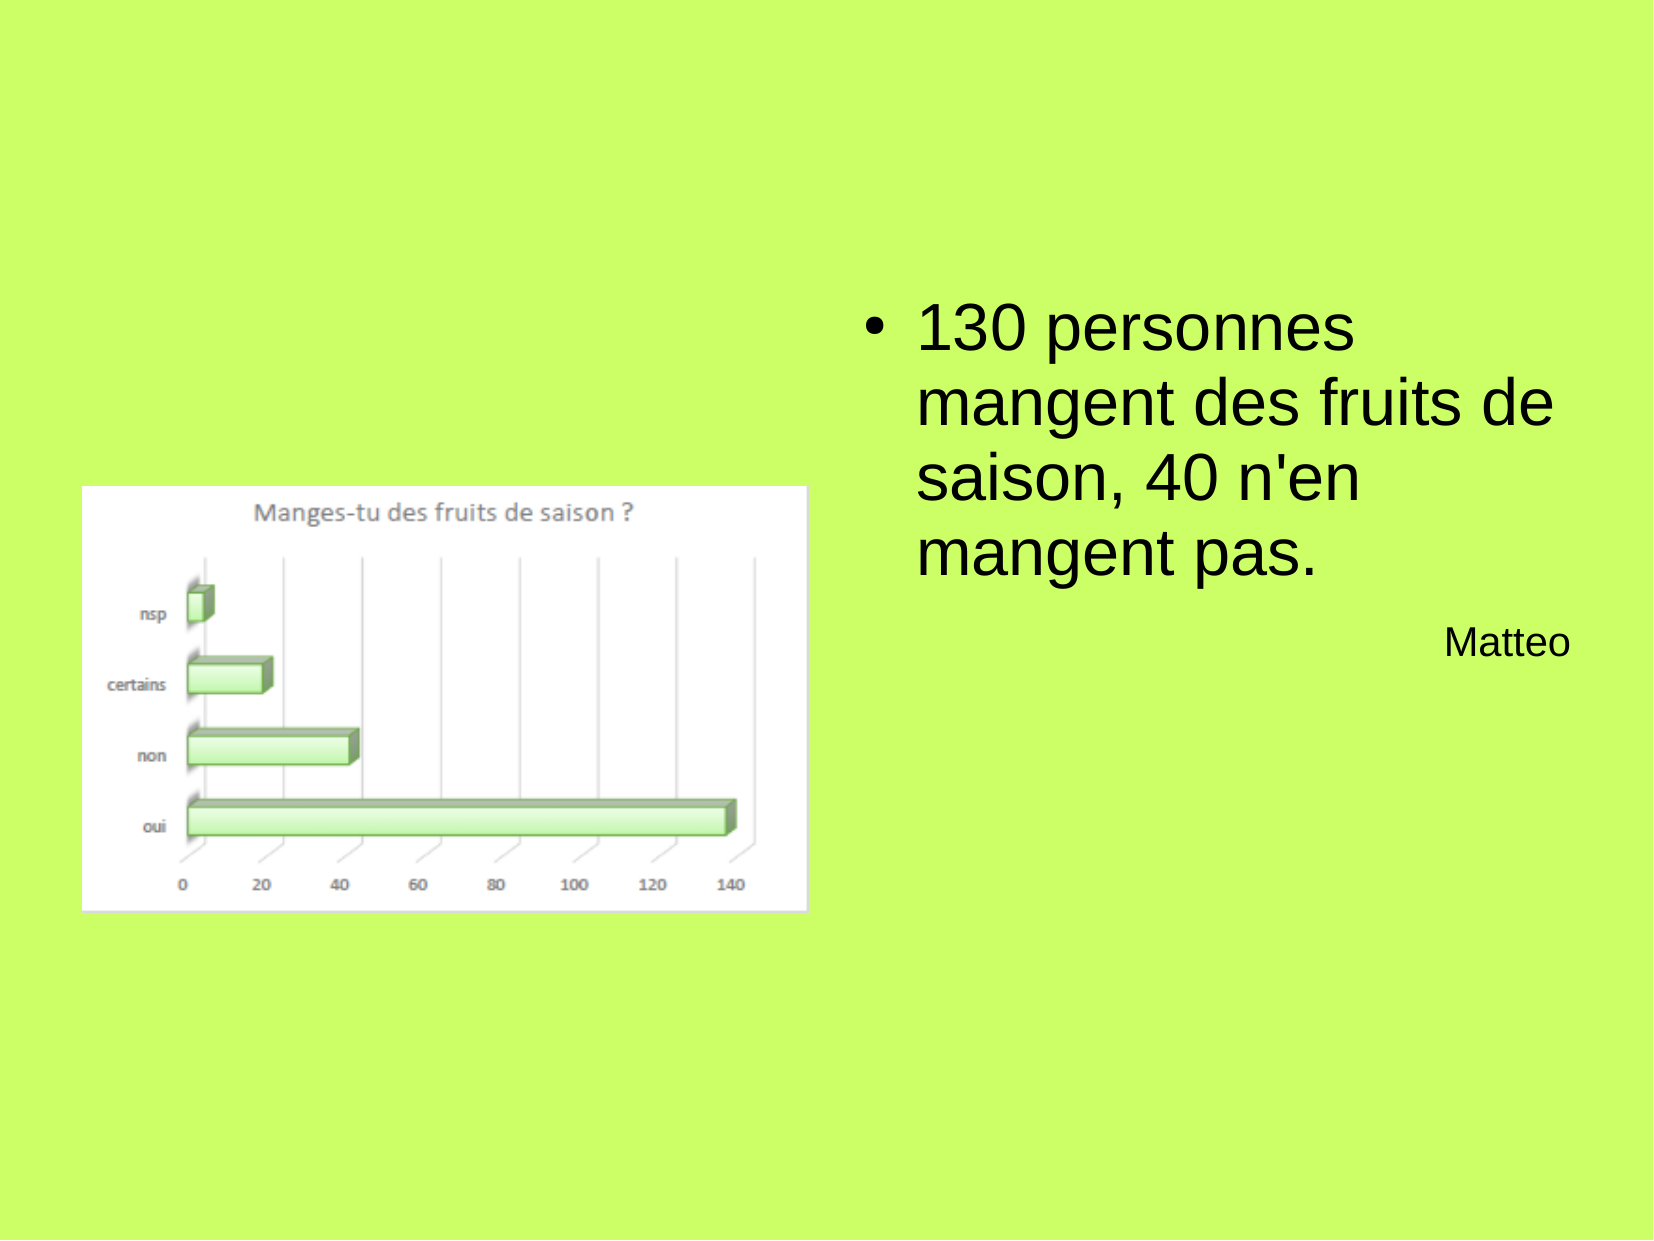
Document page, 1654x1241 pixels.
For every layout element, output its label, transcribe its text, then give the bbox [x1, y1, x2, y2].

picture [82, 486, 809, 913]
list 130 personnes mangent des fruits de saison, 40 n'en mangent pas. Matteo [845, 290, 1572, 1109]
